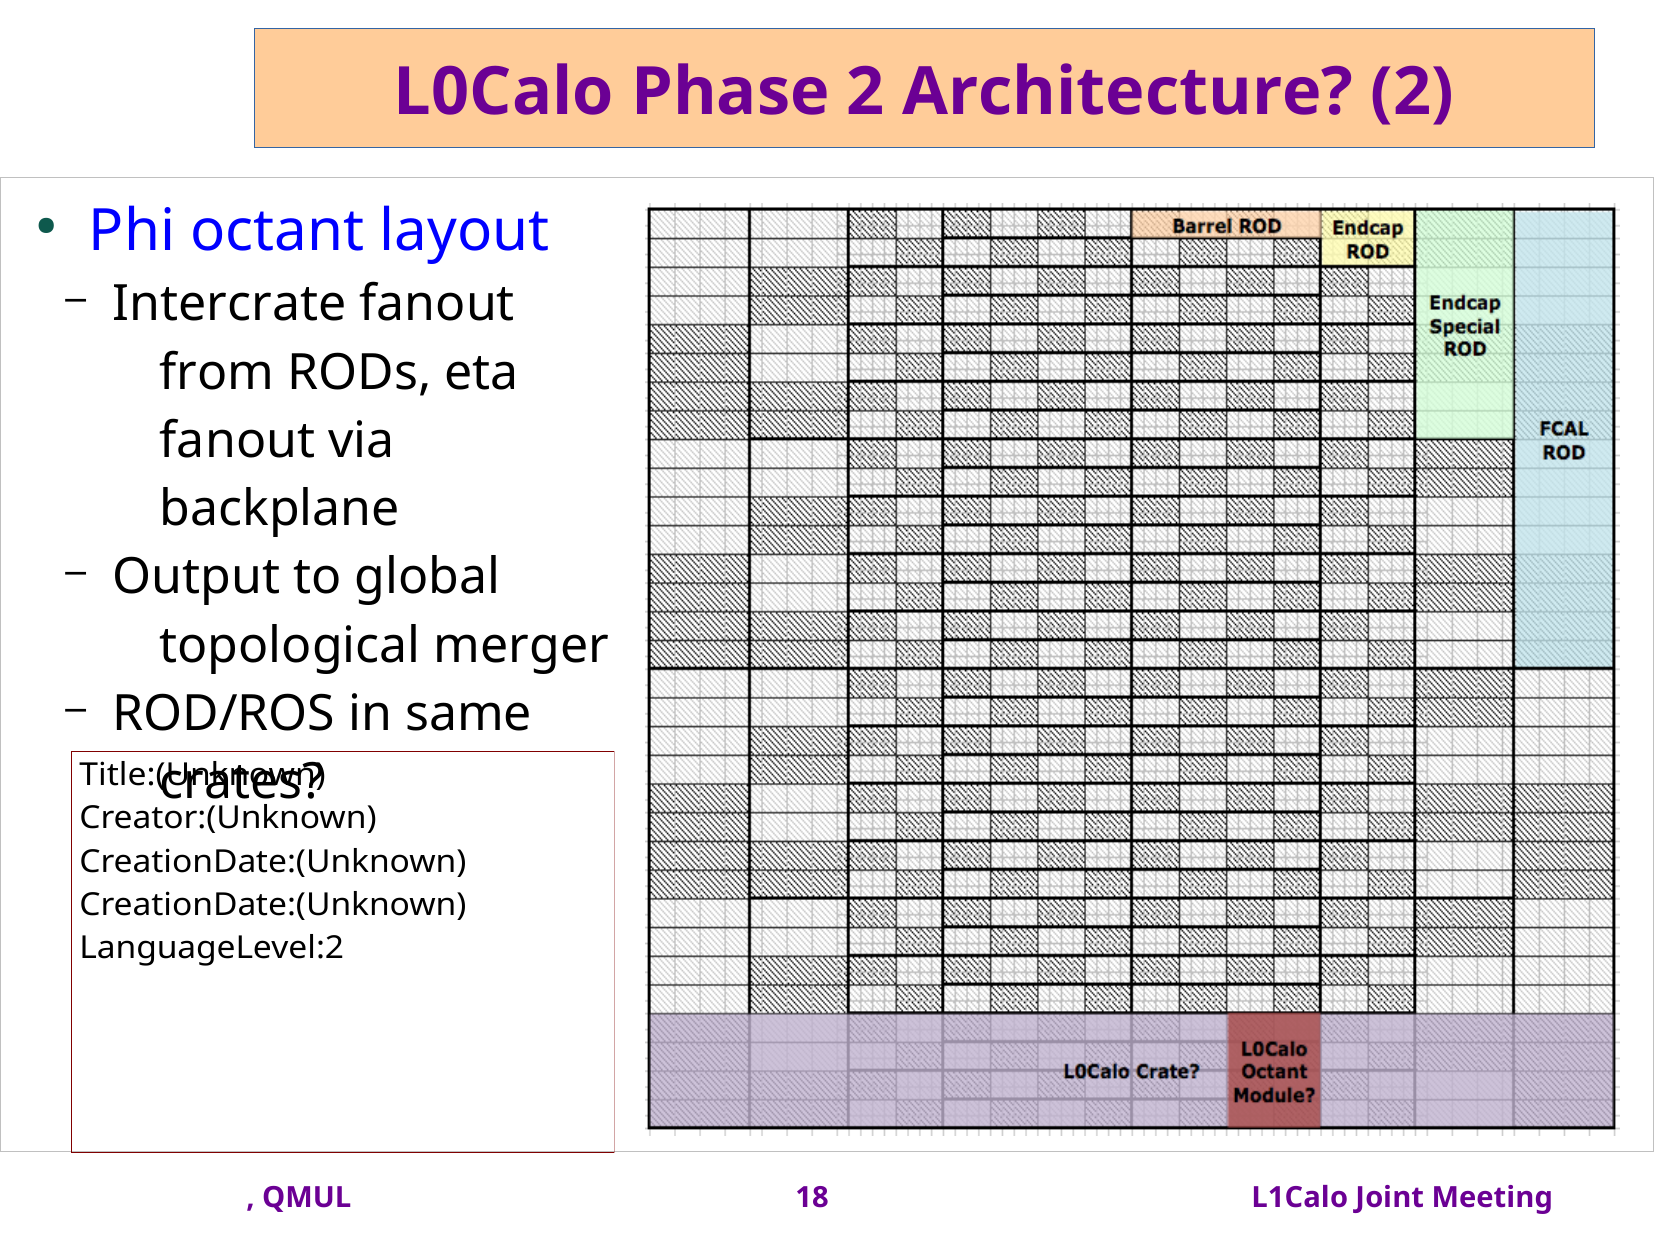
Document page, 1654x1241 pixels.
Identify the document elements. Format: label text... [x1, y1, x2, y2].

list Phi octant layout Intercrate fanout from RODs, eta fanout via backplane Output to global topological merger ROD/ROS in same crates? [18, 188, 637, 1117]
picture [68, 749, 615, 1153]
picture [645, 203, 1620, 1136]
title L0Calo Phase 2 Architecture? (2) [254, 28, 1595, 148]
